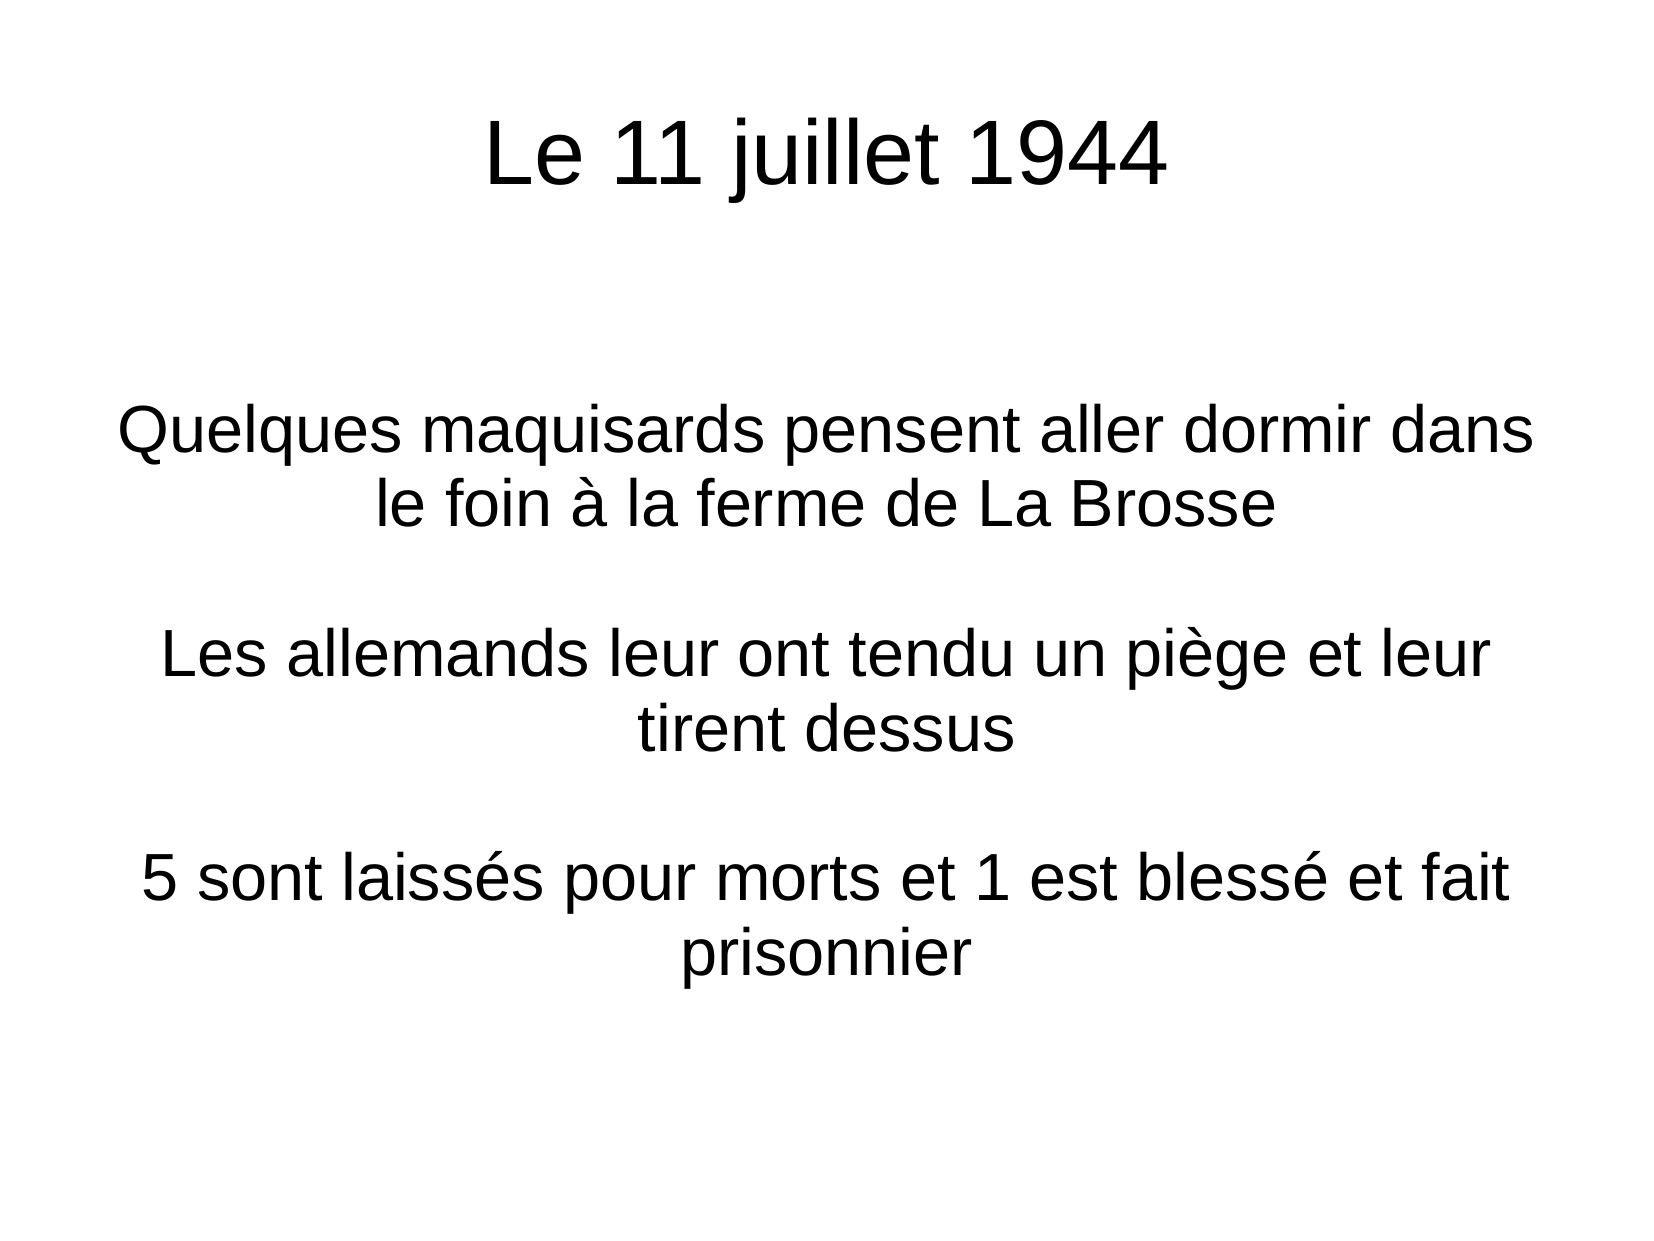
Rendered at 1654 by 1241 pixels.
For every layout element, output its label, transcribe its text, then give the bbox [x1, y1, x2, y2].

subtitle Quelques maquisards pensent aller dormir dans le foin à la ferme de La Brosse Les allemands leur ont tendu un piège et leur tirent dessus 5 sont laissés pour morts et 1 est blessé et fait prisonnier [82, 330, 1572, 1051]
title Le 11 juillet 1944 [82, 49, 1571, 257]
